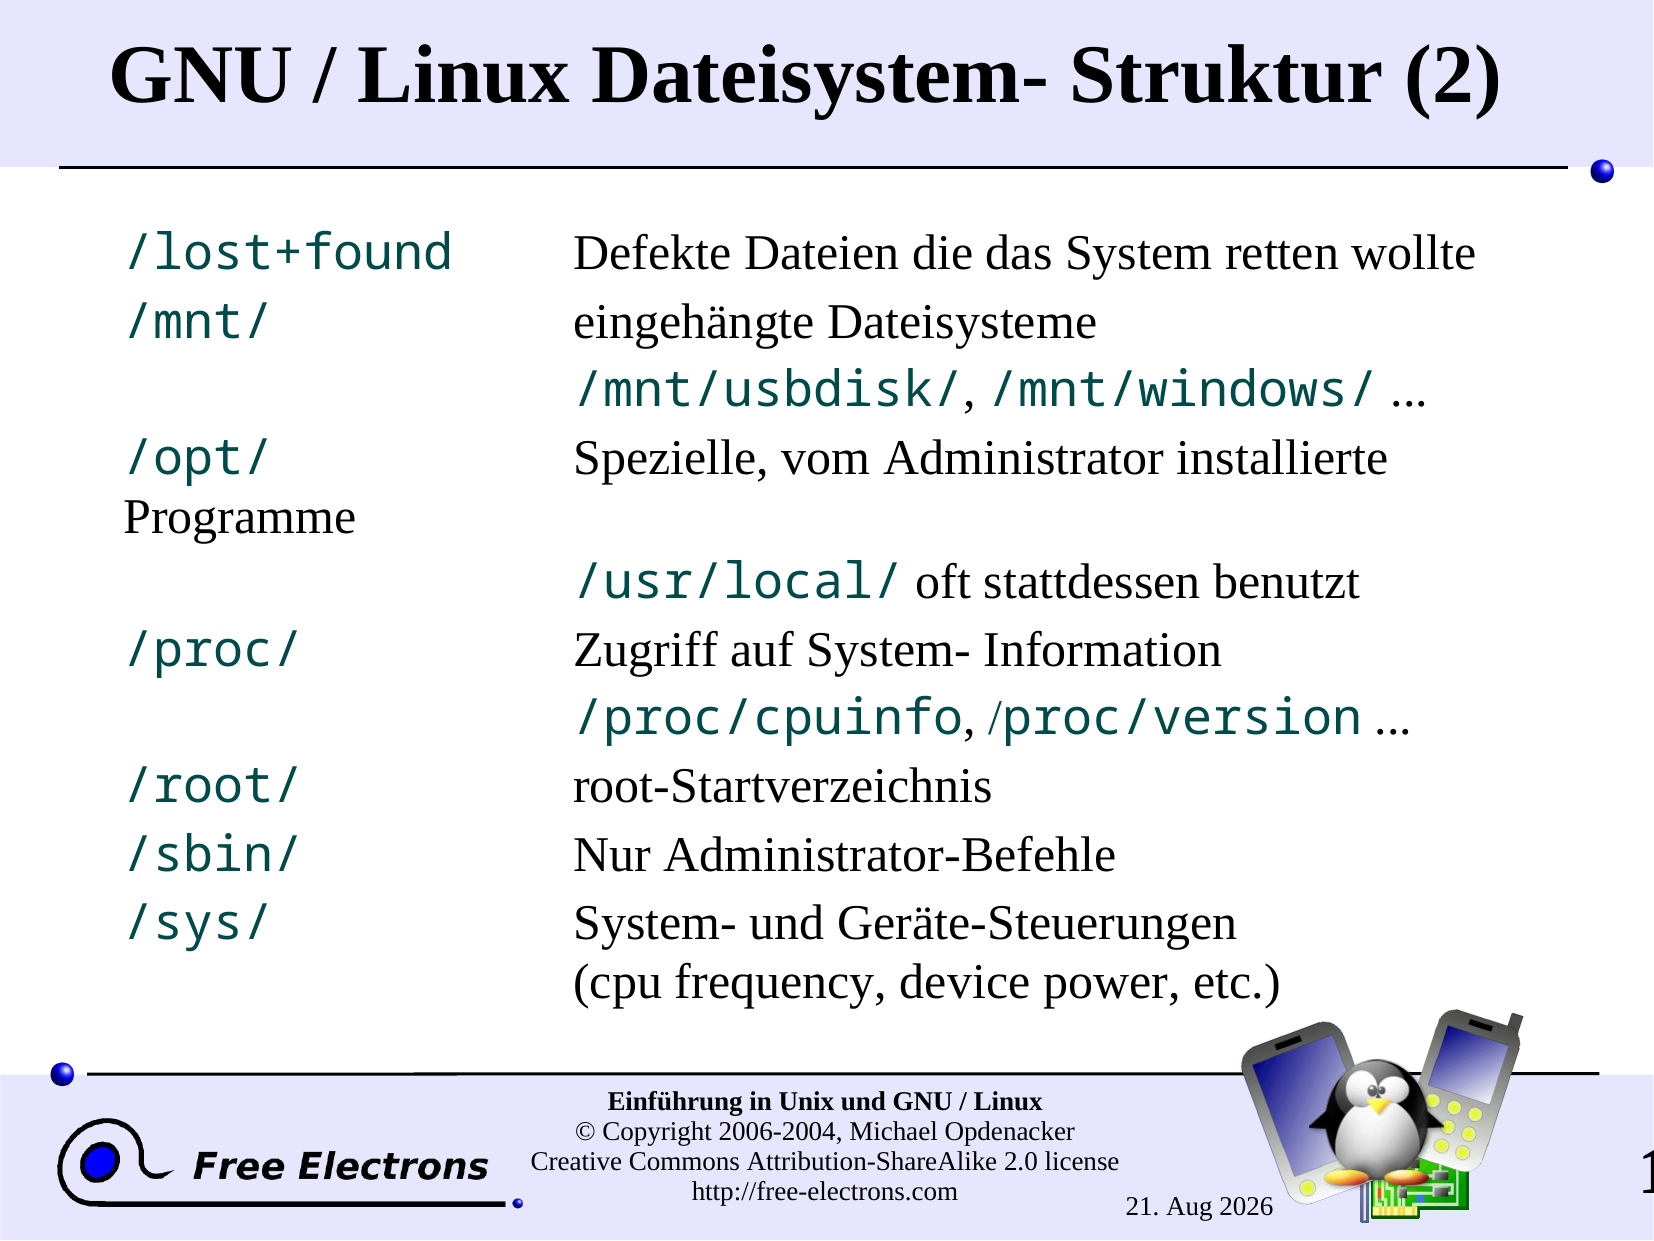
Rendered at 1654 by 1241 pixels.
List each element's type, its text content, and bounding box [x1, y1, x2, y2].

picture [1227, 1055, 1525, 1241]
title GNU / Linux Dateisystem- Struktur (2) [60, 12, 1551, 138]
list /lost+found Defekte Dateien die das System retten wollte /mnt/ eingehängte Dateisysteme /mnt/usbdisk/, /mnt/windows/ ... /opt/ Spezielle, vom Administrator installierte Programme /usr/local/ oft stattdessen benutzt /proc/ Zugriff auf System- Information /proc/cpuinfo, /proc/version ... /root/ root-Startverzeichnis /sbin/ Nur Administrator-Befehle /sys/ System- und Geräte-Steuerungen (cpu frequency, device power, etc.) [105, 216, 1553, 1055]
picture [50, 1107, 527, 1216]
